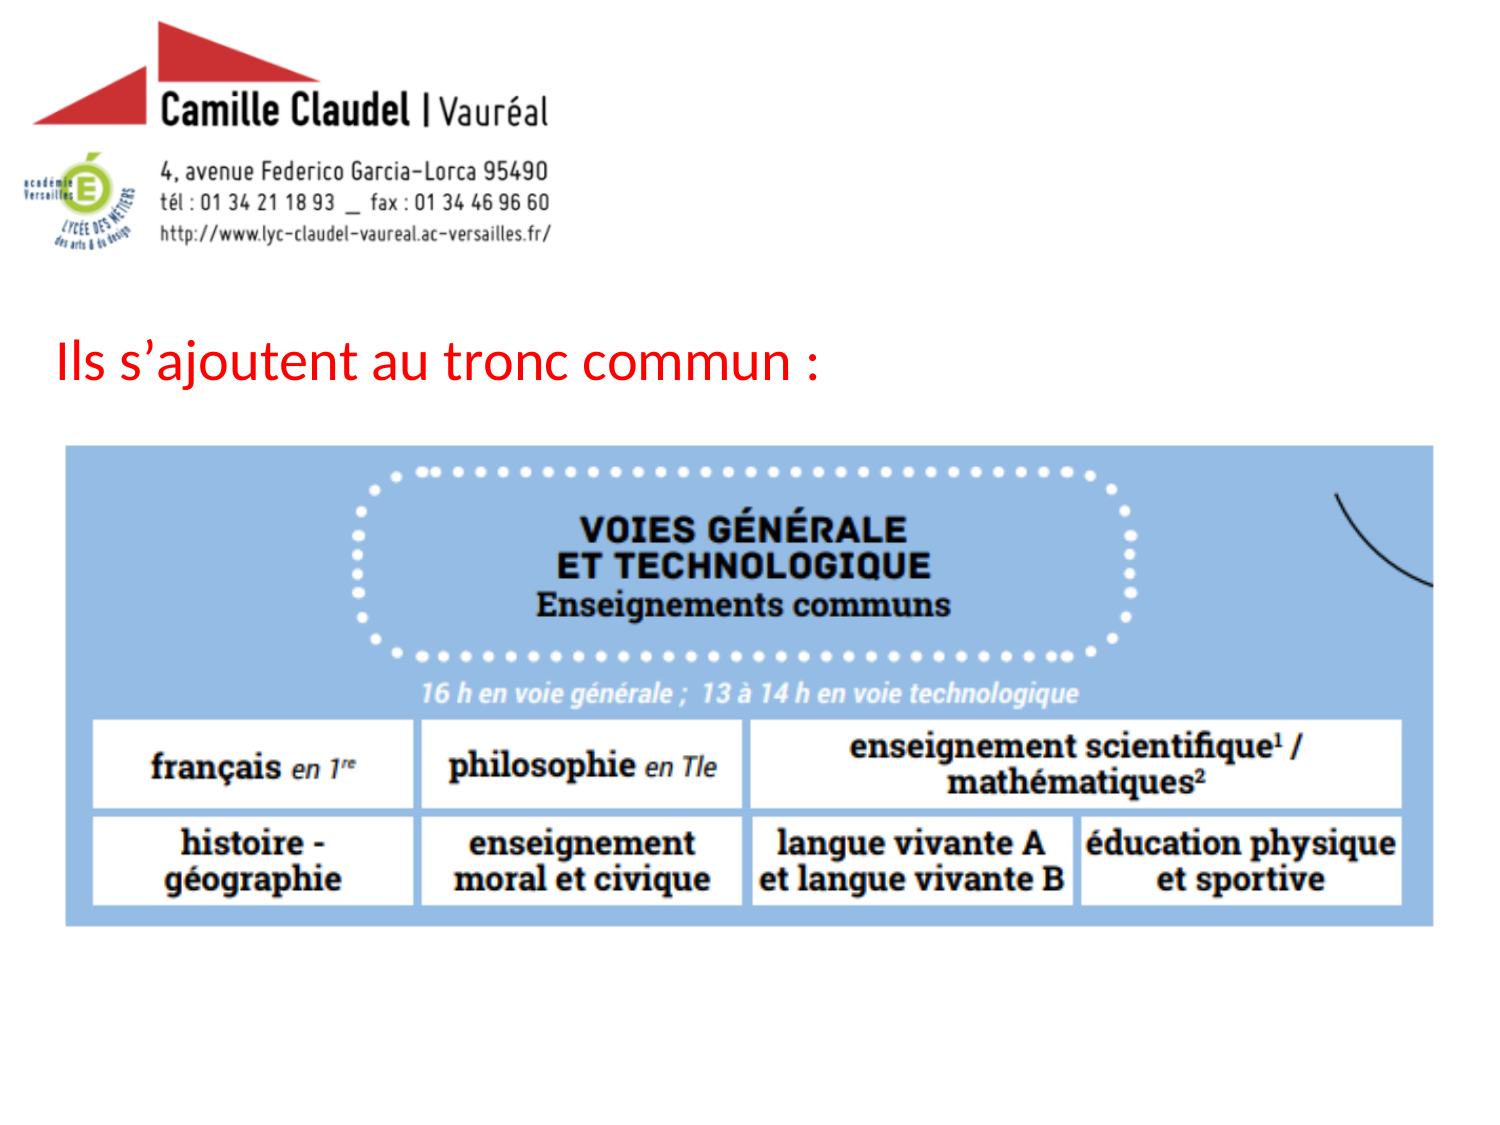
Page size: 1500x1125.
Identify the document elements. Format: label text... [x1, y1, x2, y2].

text_box Ils s’ajoutent au tronc commun : [41, 314, 1471, 400]
picture [0, 0, 580, 274]
picture [64, 444, 1436, 929]
